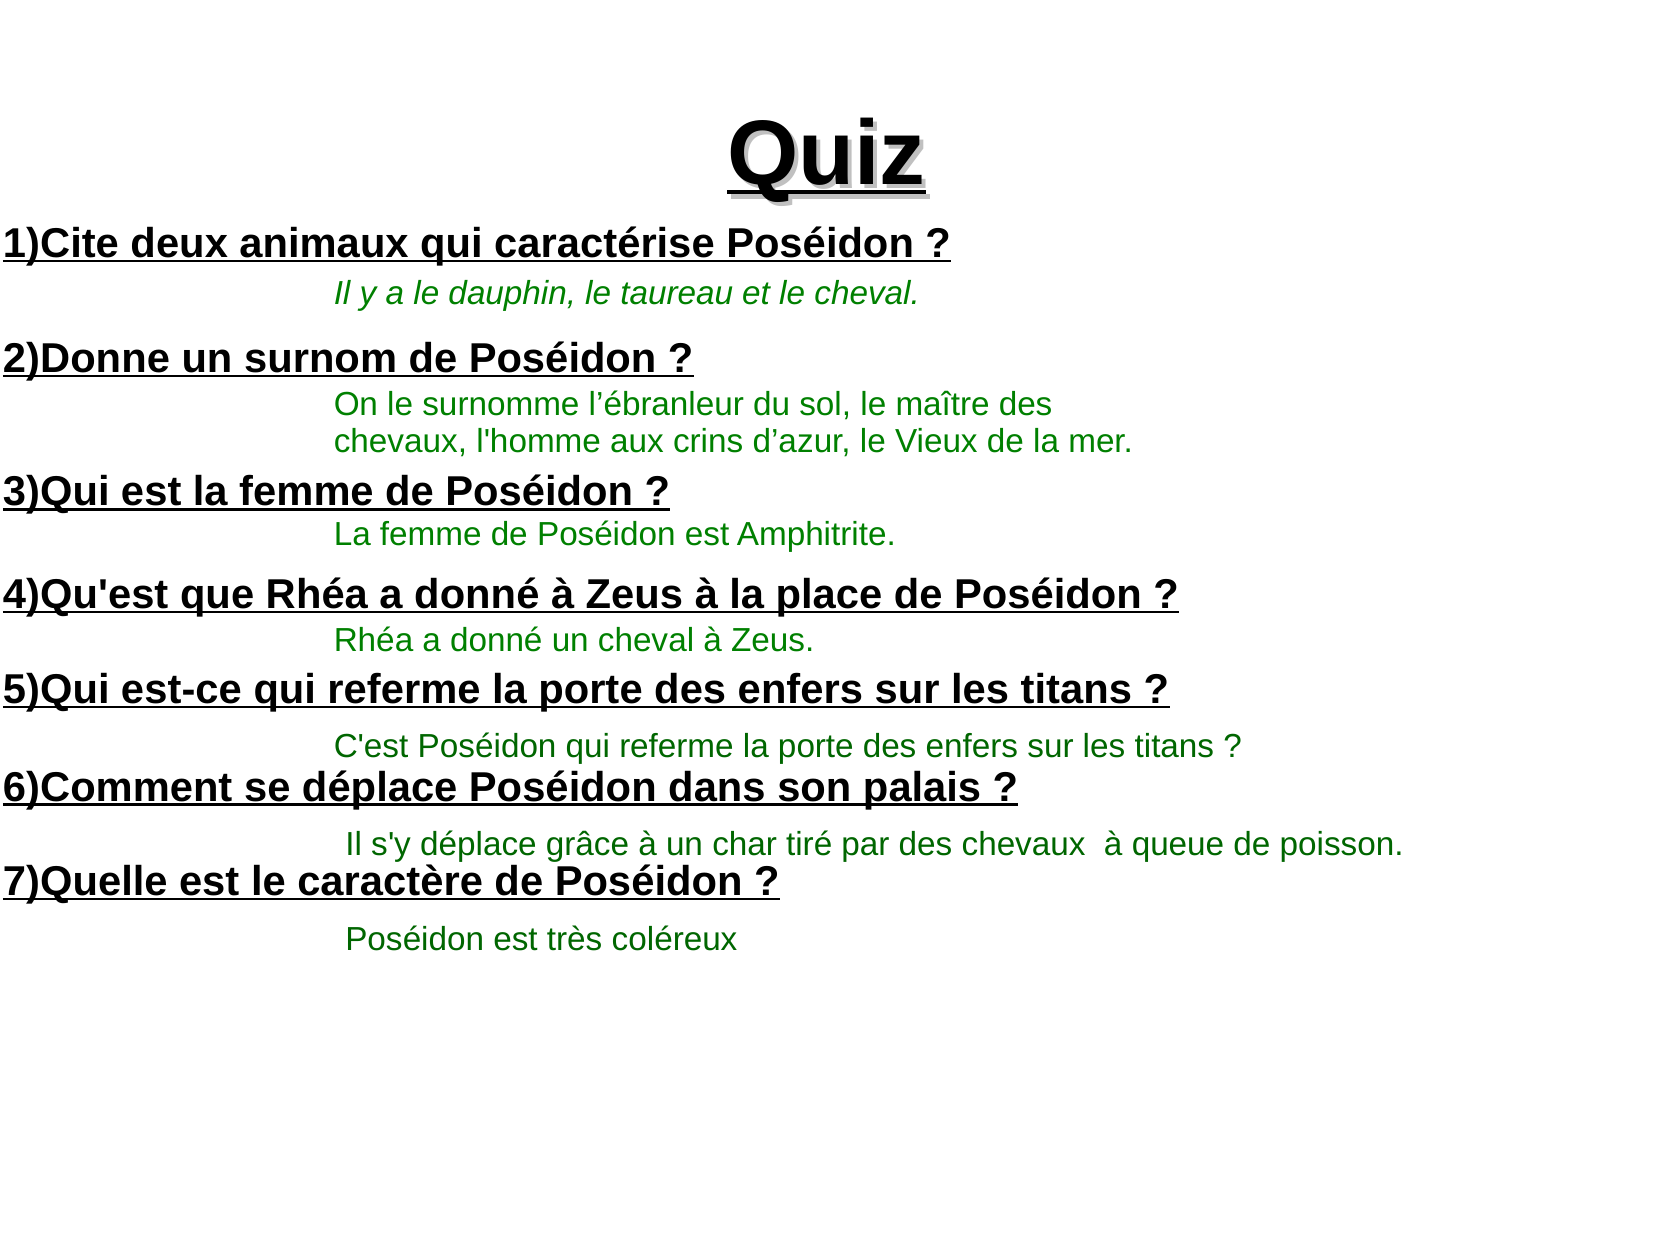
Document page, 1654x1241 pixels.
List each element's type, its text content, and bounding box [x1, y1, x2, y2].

text_box 2)Donne un surnom de Poséidon ? [0, 327, 804, 390]
text_box 5)Qui est-ce qui referme la porte des enfers sur les titans ? [0, 658, 1654, 721]
text_box La femme de Poséidon est Amphitrite. [318, 507, 1371, 560]
text_box On le surnomme l’ébranleur du sol, le maître des chevaux, l'homme aux crins d’azur, le Vieux de la mer. [318, 377, 1536, 468]
text_box Il s'y déplace grâce à un char tiré par des chevaux à queue de poisson. [330, 818, 1524, 850]
text_box 1)Cite deux animaux qui caractérise Poséidon ? [0, 212, 1560, 275]
text_box Il y a le dauphin, le taureau et le cheval. [318, 266, 1654, 319]
text_box Rhéa a donné un cheval à Zeus. [318, 614, 1430, 658]
text_box C'est Poséidon qui referme la porte des enfers sur les titans ? [318, 720, 1512, 773]
text_box Poséidon est très coléreux [330, 912, 1371, 965]
text_box 6)Comment se déplace Poséidon dans son palais ? [0, 755, 1489, 819]
text_box 3)Qui est la femme de Poséidon ? [0, 460, 1382, 523]
title Quiz [82, 49, 1571, 257]
text_box 7)Quelle est le caractère de Poséidon ? [0, 850, 1630, 913]
text_box 4)Qu'est que Rhéa a donné à Zeus à la place de Poséidon ? [0, 563, 1441, 626]
